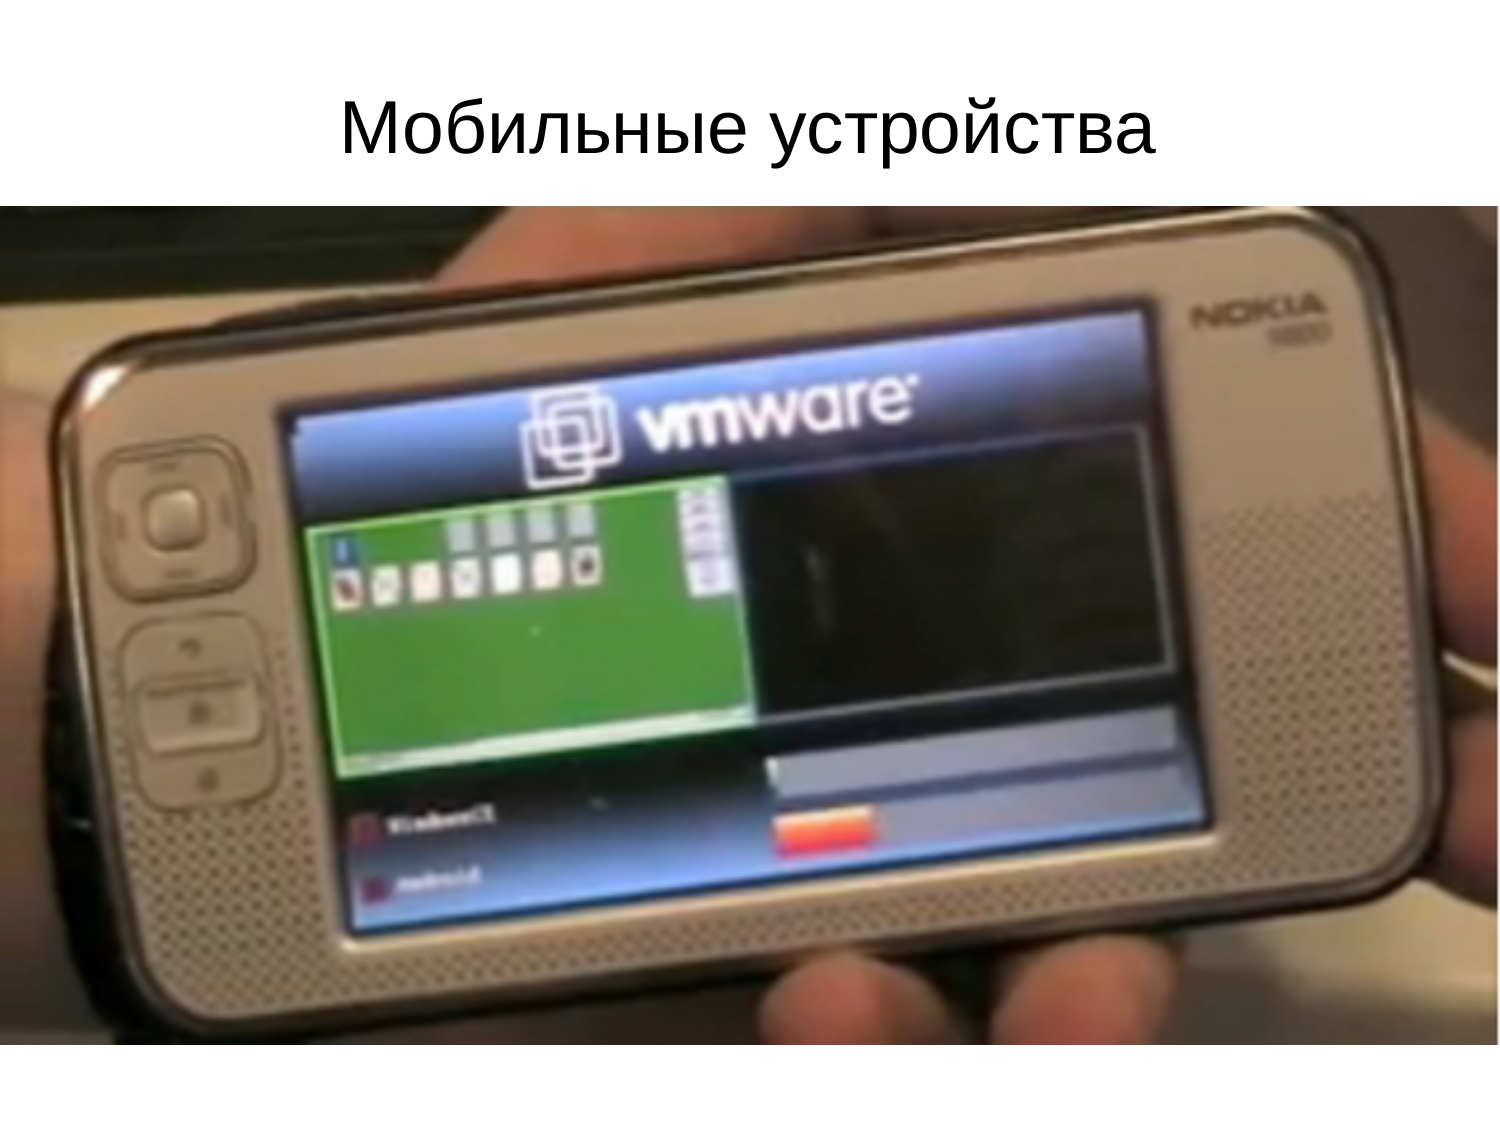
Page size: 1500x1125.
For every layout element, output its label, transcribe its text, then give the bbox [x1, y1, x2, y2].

picture [0, 206, 1500, 1045]
text_box Мобильные устройства [324, 78, 1270, 178]
